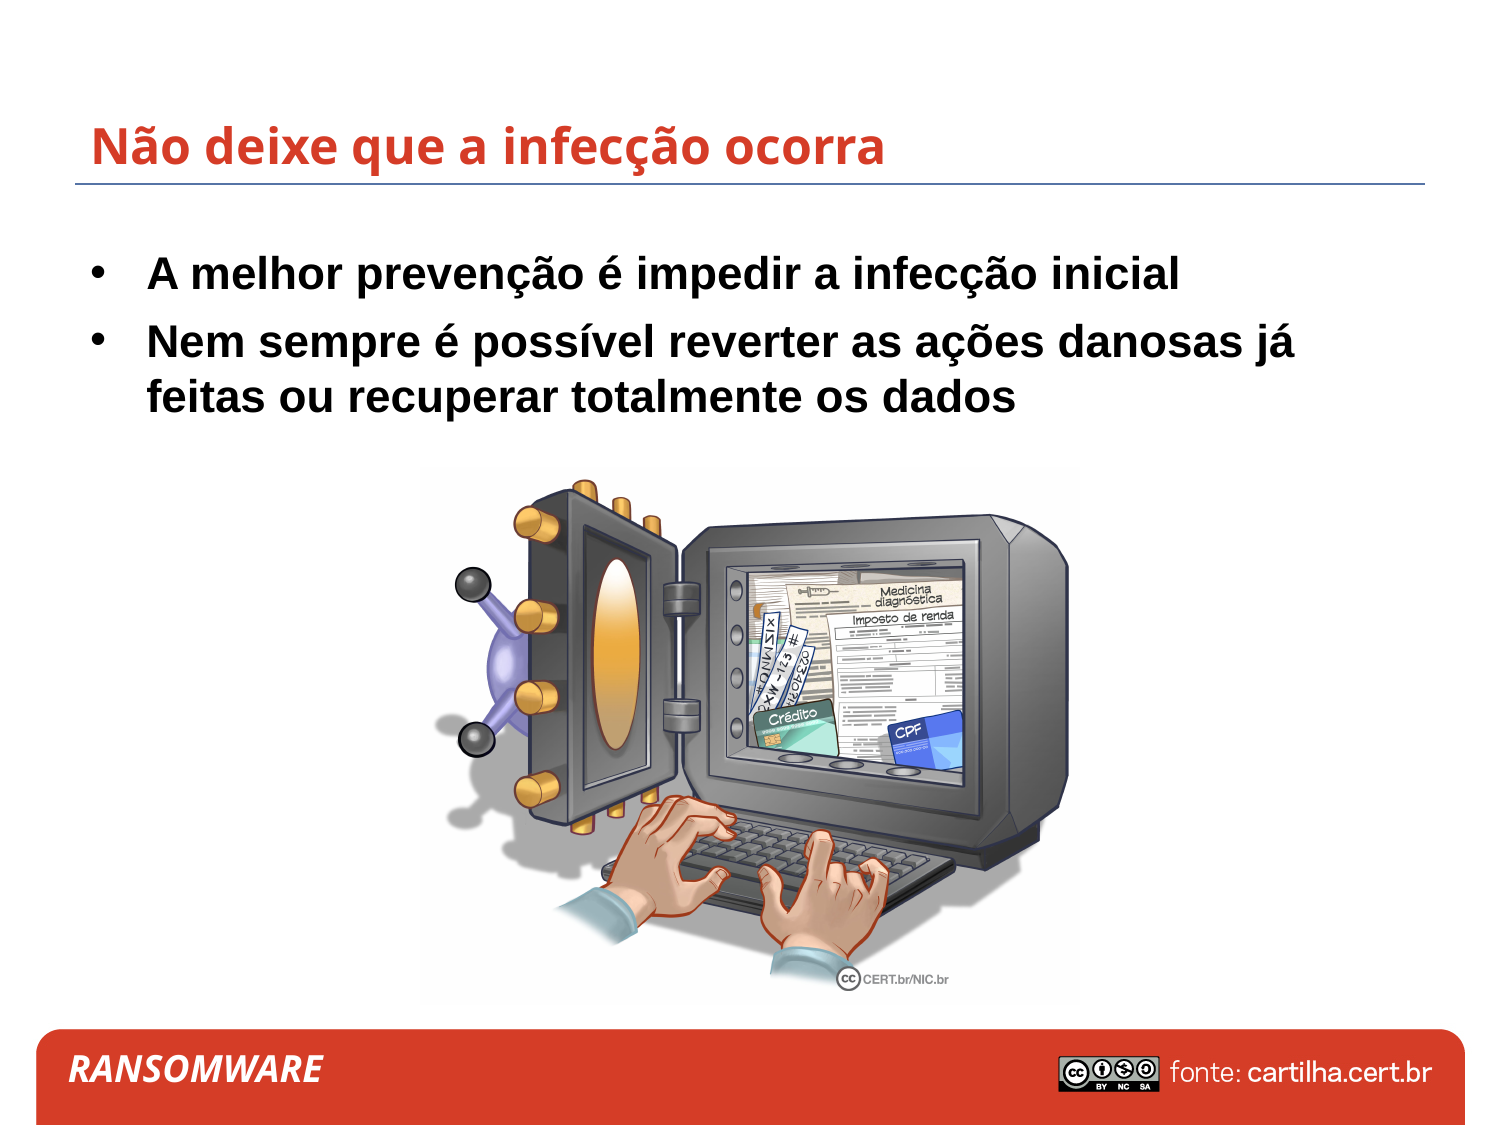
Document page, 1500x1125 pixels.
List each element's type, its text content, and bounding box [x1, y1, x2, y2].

picture [0, 0, 1500, 1125]
title Não deixe que a infecção ocorra [75, 54, 1425, 182]
list A melhor prevenção é impedir a infecção inicial Nem sempre é possível reverter as ações danosas já feitas ou recuperar totalmente os dados [75, 236, 1425, 979]
